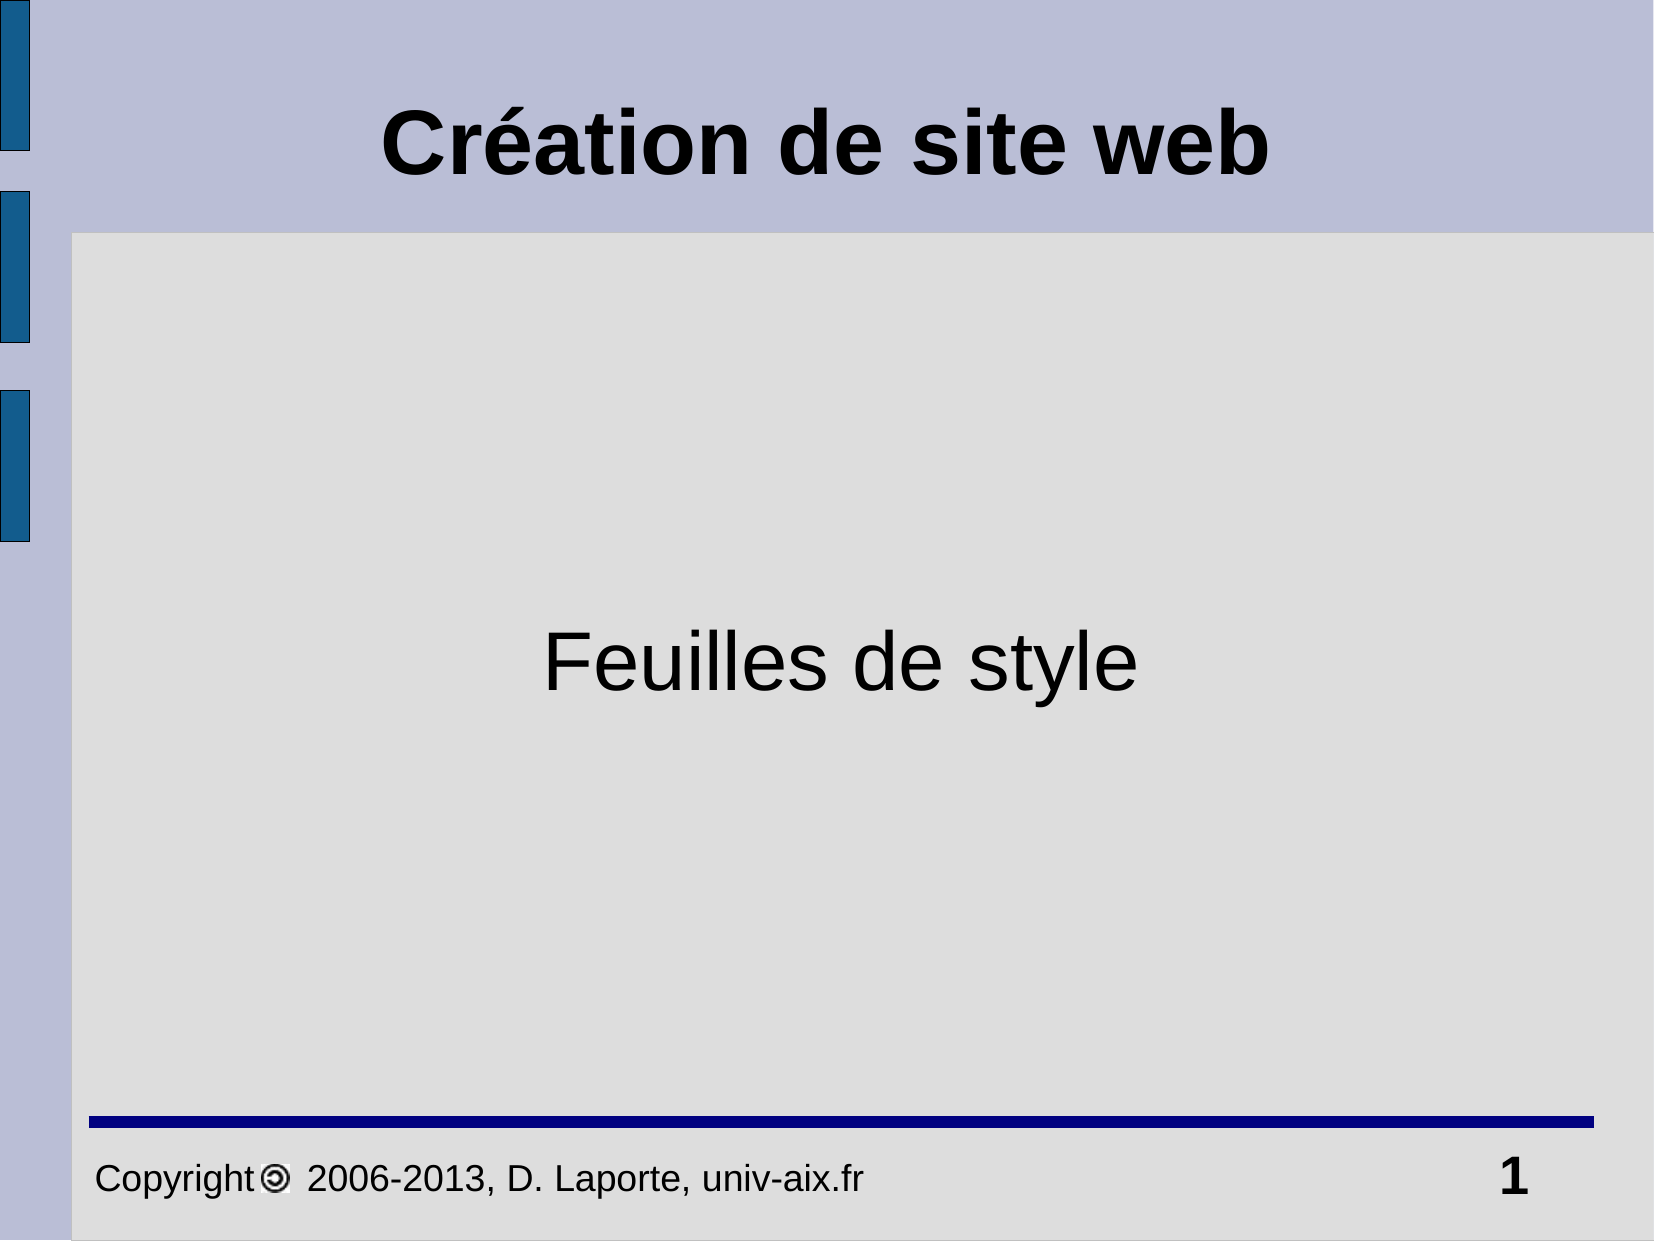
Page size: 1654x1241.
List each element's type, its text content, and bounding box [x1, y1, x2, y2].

text_box Feuilles de style [88, 324, 1595, 1063]
picture [261, 1164, 290, 1193]
